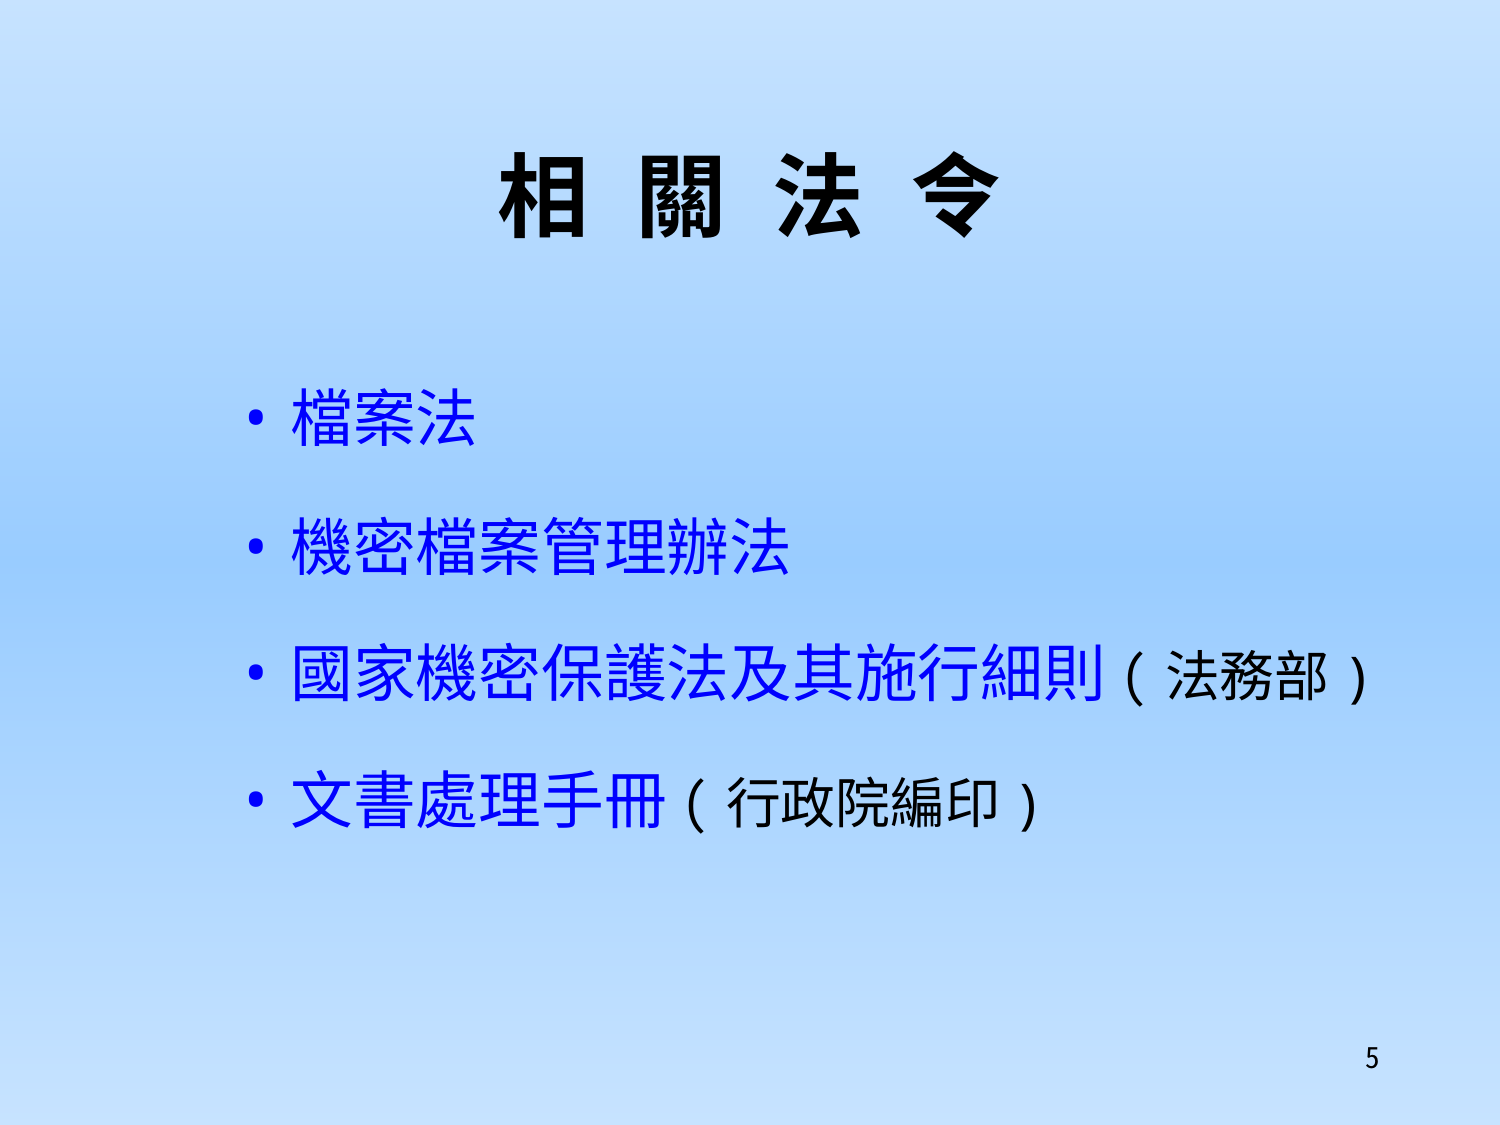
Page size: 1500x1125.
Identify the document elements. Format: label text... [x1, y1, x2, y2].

text_box <編號> [1074, 1025, 1388, 1101]
title 相 關 法 令 [112, 99, 1388, 288]
list 檔案法 機密檔案管理辦法 國家機密保護法及其施行細則(法務部) 文書處理手冊(行政院編印) [230, 326, 1406, 918]
